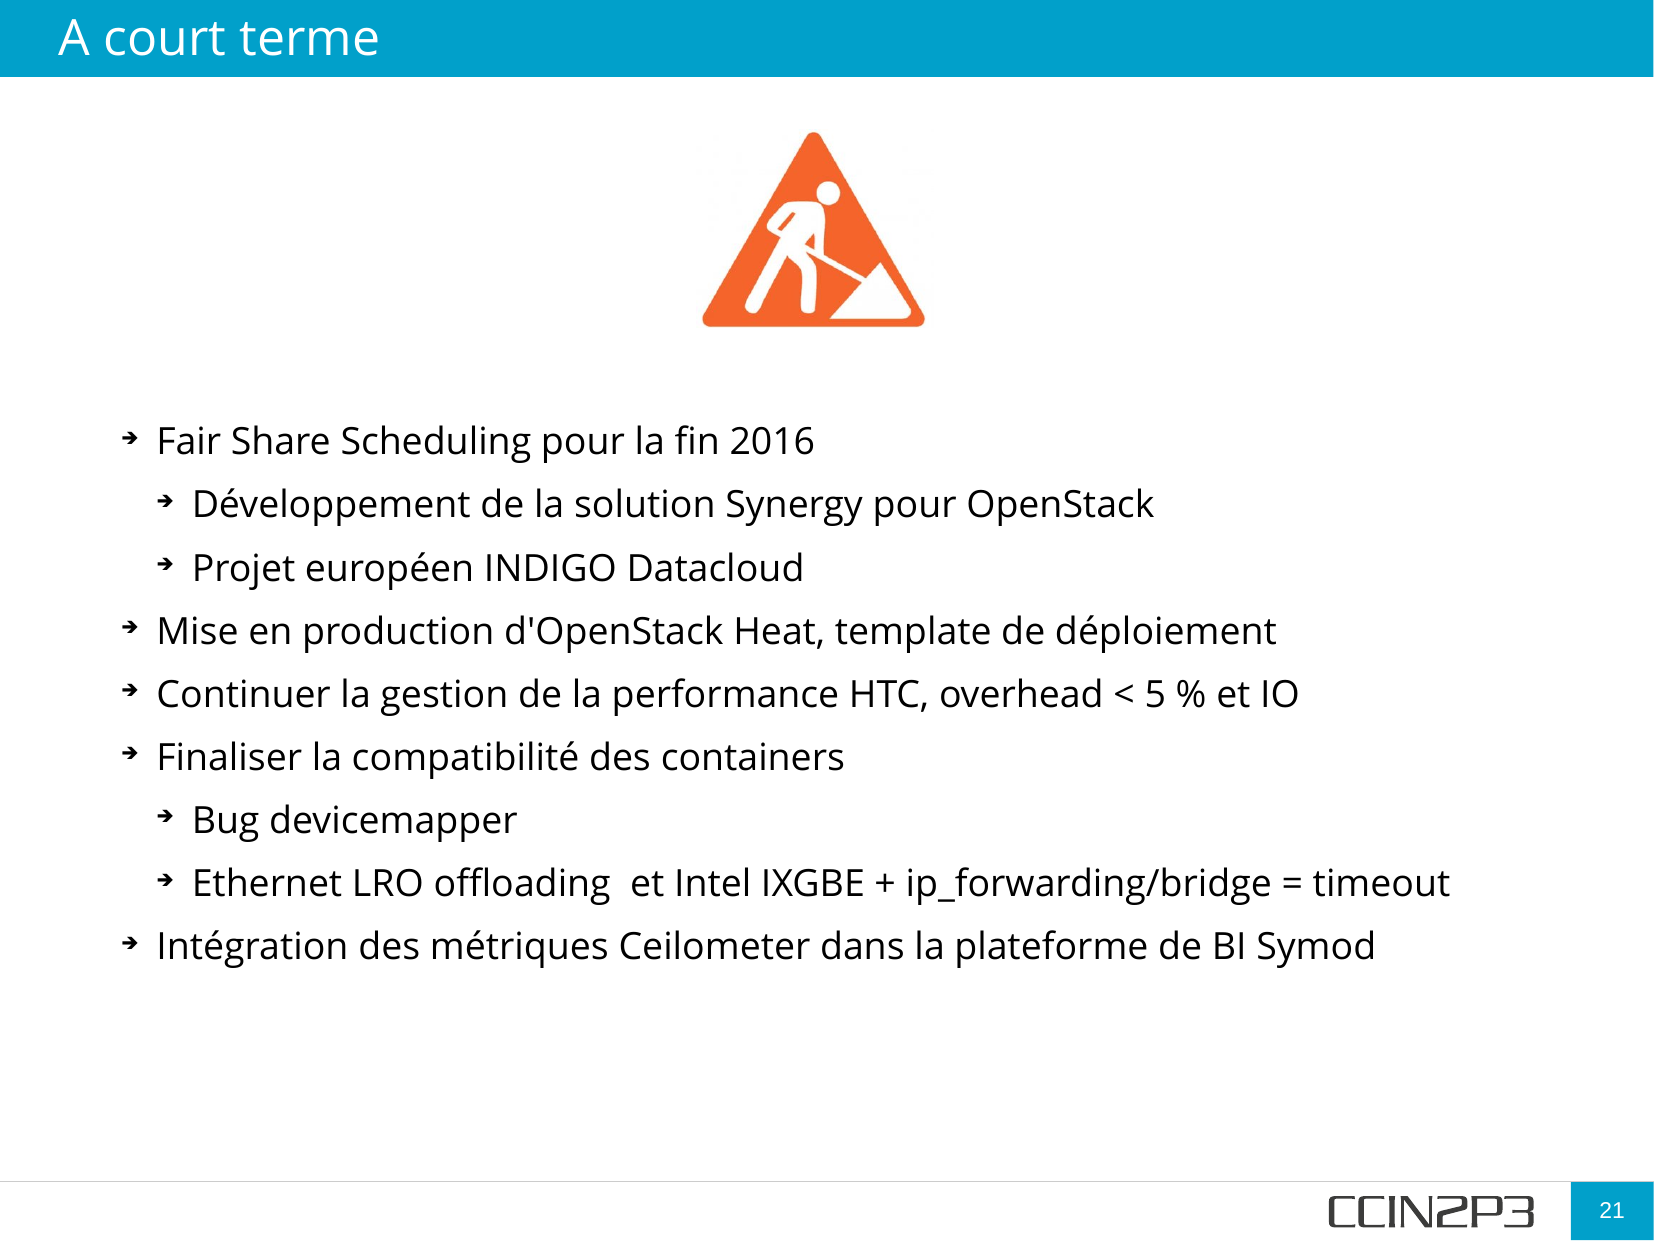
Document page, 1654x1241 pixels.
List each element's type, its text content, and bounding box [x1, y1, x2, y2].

title A court terme [0, 0, 1654, 77]
picture [696, 129, 934, 328]
text_box Fair Share Scheduling pour la fin 2016 Développement de la solution Synergy pour OpenStack Projet européen INDIGO Datacloud Mise en production d'OpenStack Heat, template de déploiement Continuer la gestion de la performance HTC, overhead < 5 % et IO Finaliser la compatibilité des containers Bug devicemapper Ethernet LRO offloading et Intel IXGBE + ip_forwarding/bridge = timeout Intégration des métriques Ceilometer dans la plateforme de BI Symod [106, 407, 1512, 1016]
